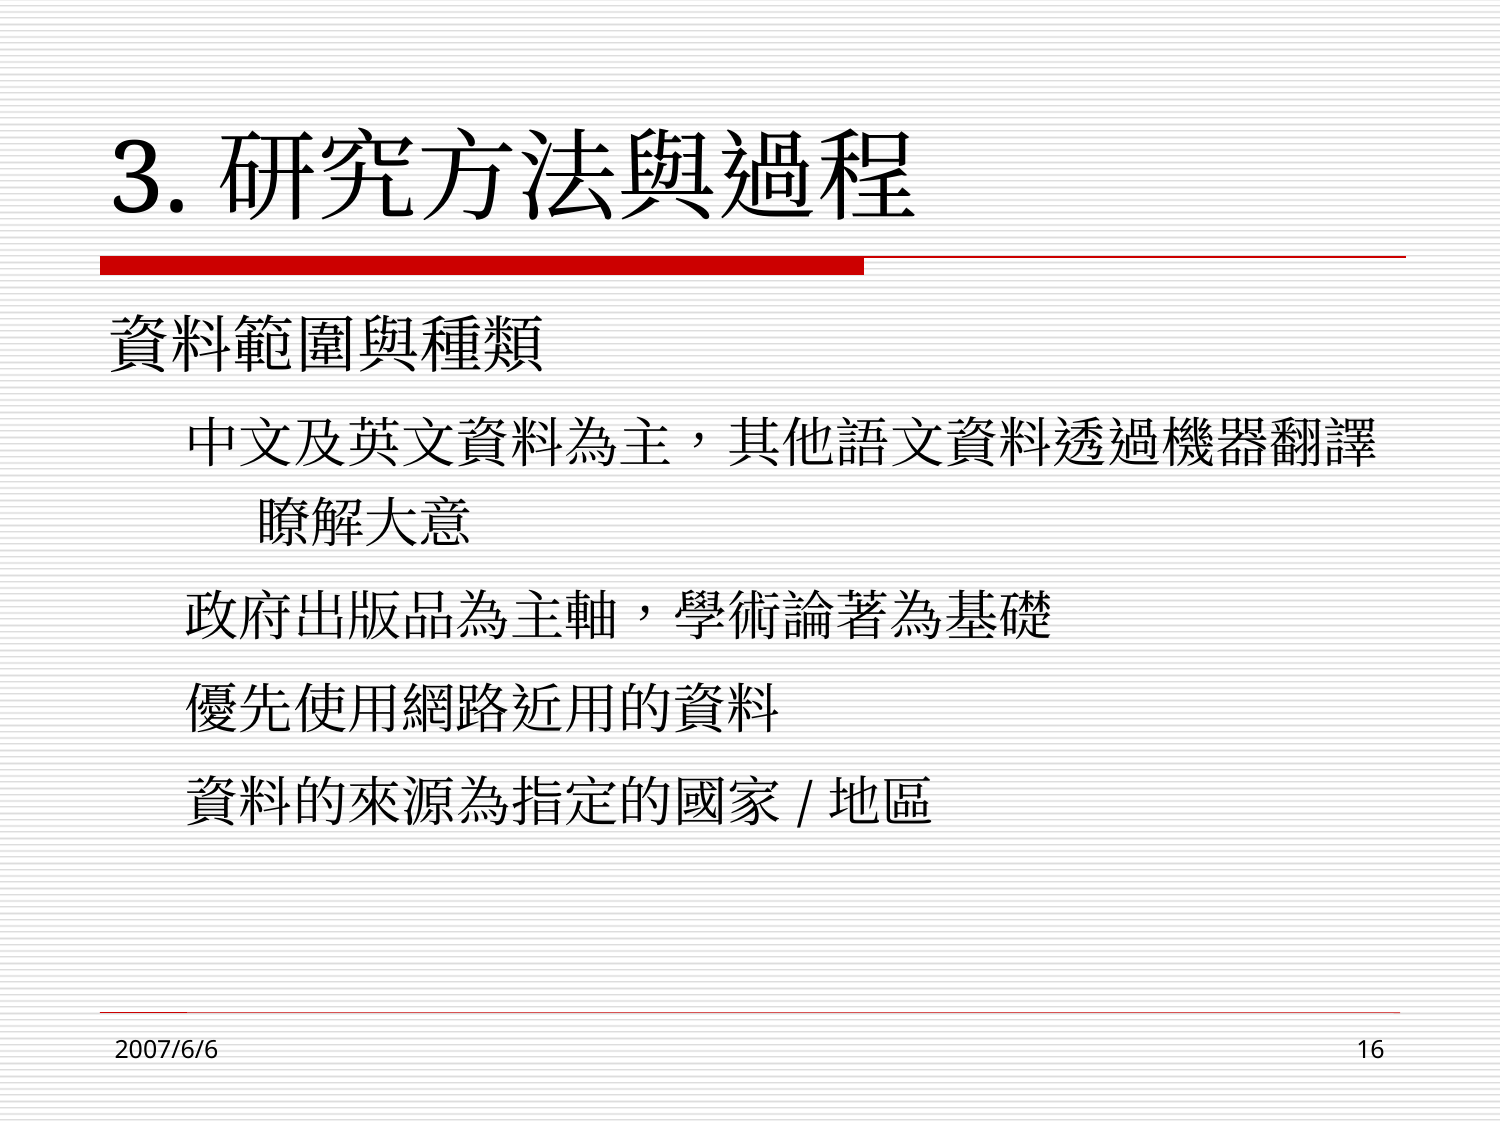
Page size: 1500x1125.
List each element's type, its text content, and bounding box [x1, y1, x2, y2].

picture [0, 0, 1500, 1125]
list 資料範圍與種類 中文及英文資料為主，其他語文資料透過機器翻譯瞭解大意 政府出版品為主軸，學術論著為基礎 優先使用網路近用的資料 資料的來源為指定的國家/地區 [92, 287, 1406, 989]
title 3.研究方法與過程 [94, 49, 1407, 250]
